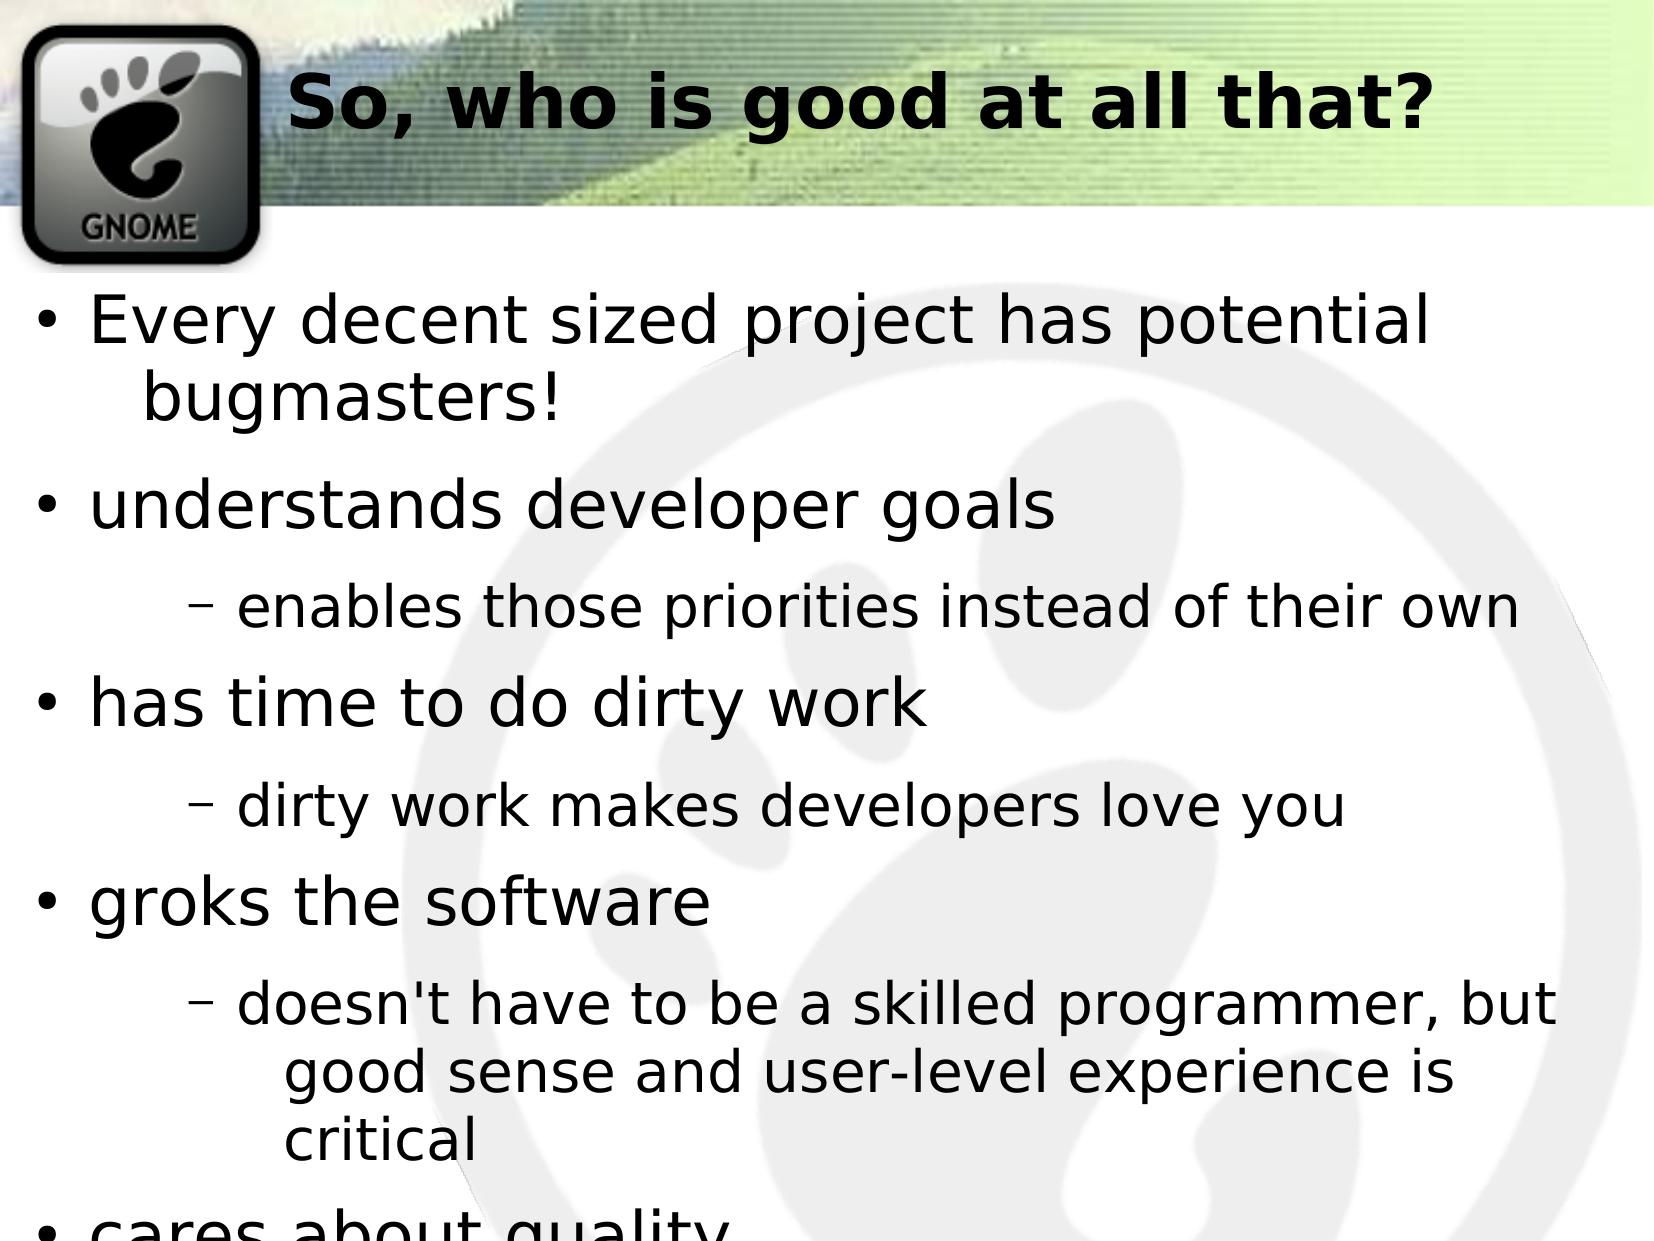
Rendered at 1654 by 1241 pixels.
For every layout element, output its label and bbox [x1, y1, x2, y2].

picture [406, 599, 425, 608]
picture [401, 282, 1642, 1241]
picture [514, 1227, 534, 1241]
picture [0, 0, 1654, 273]
picture [401, 1064, 417, 1088]
